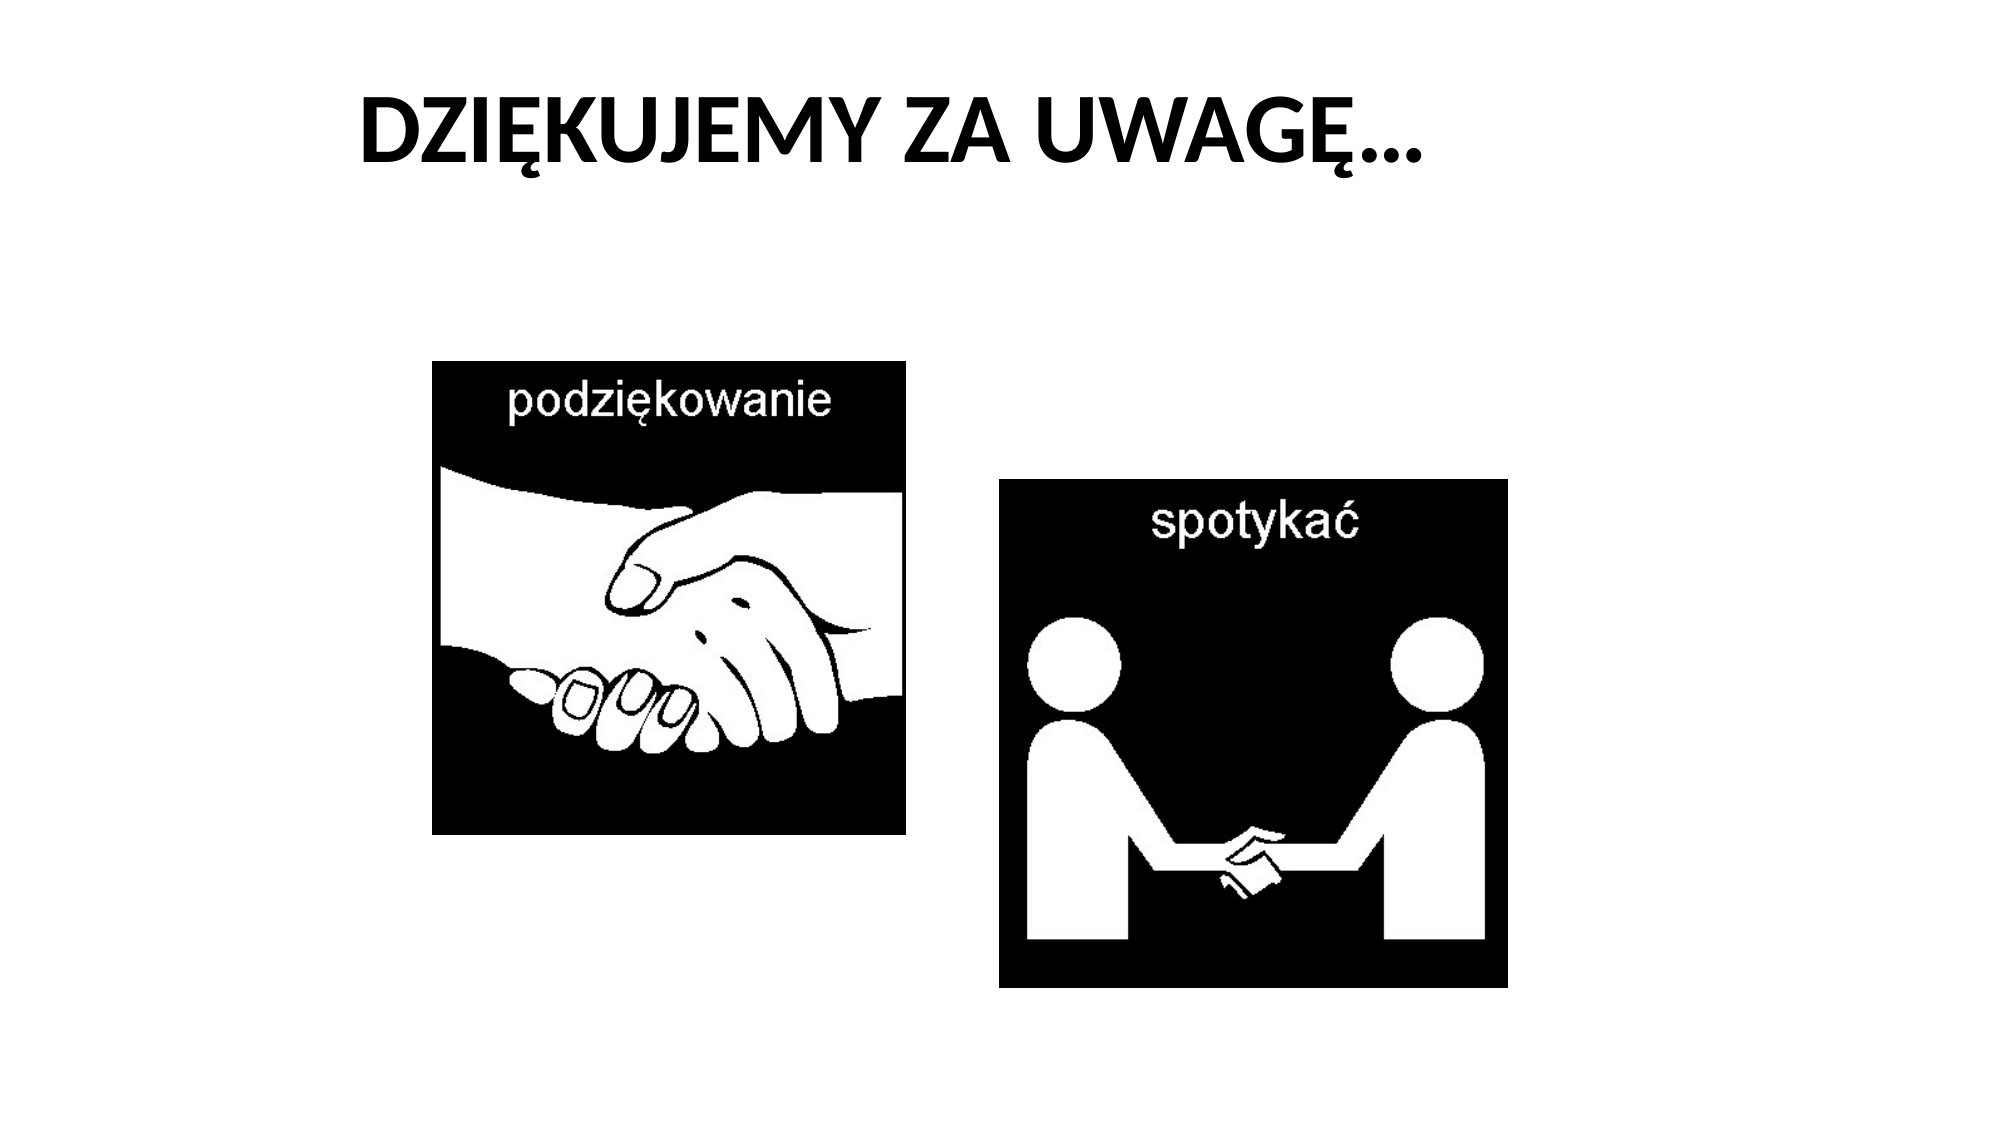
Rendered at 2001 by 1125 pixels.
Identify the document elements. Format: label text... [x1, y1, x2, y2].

text_box DZIĘKUJEMY ZA UWAGĘ… [314, 54, 1473, 191]
picture [999, 479, 1508, 988]
picture [432, 361, 906, 835]
